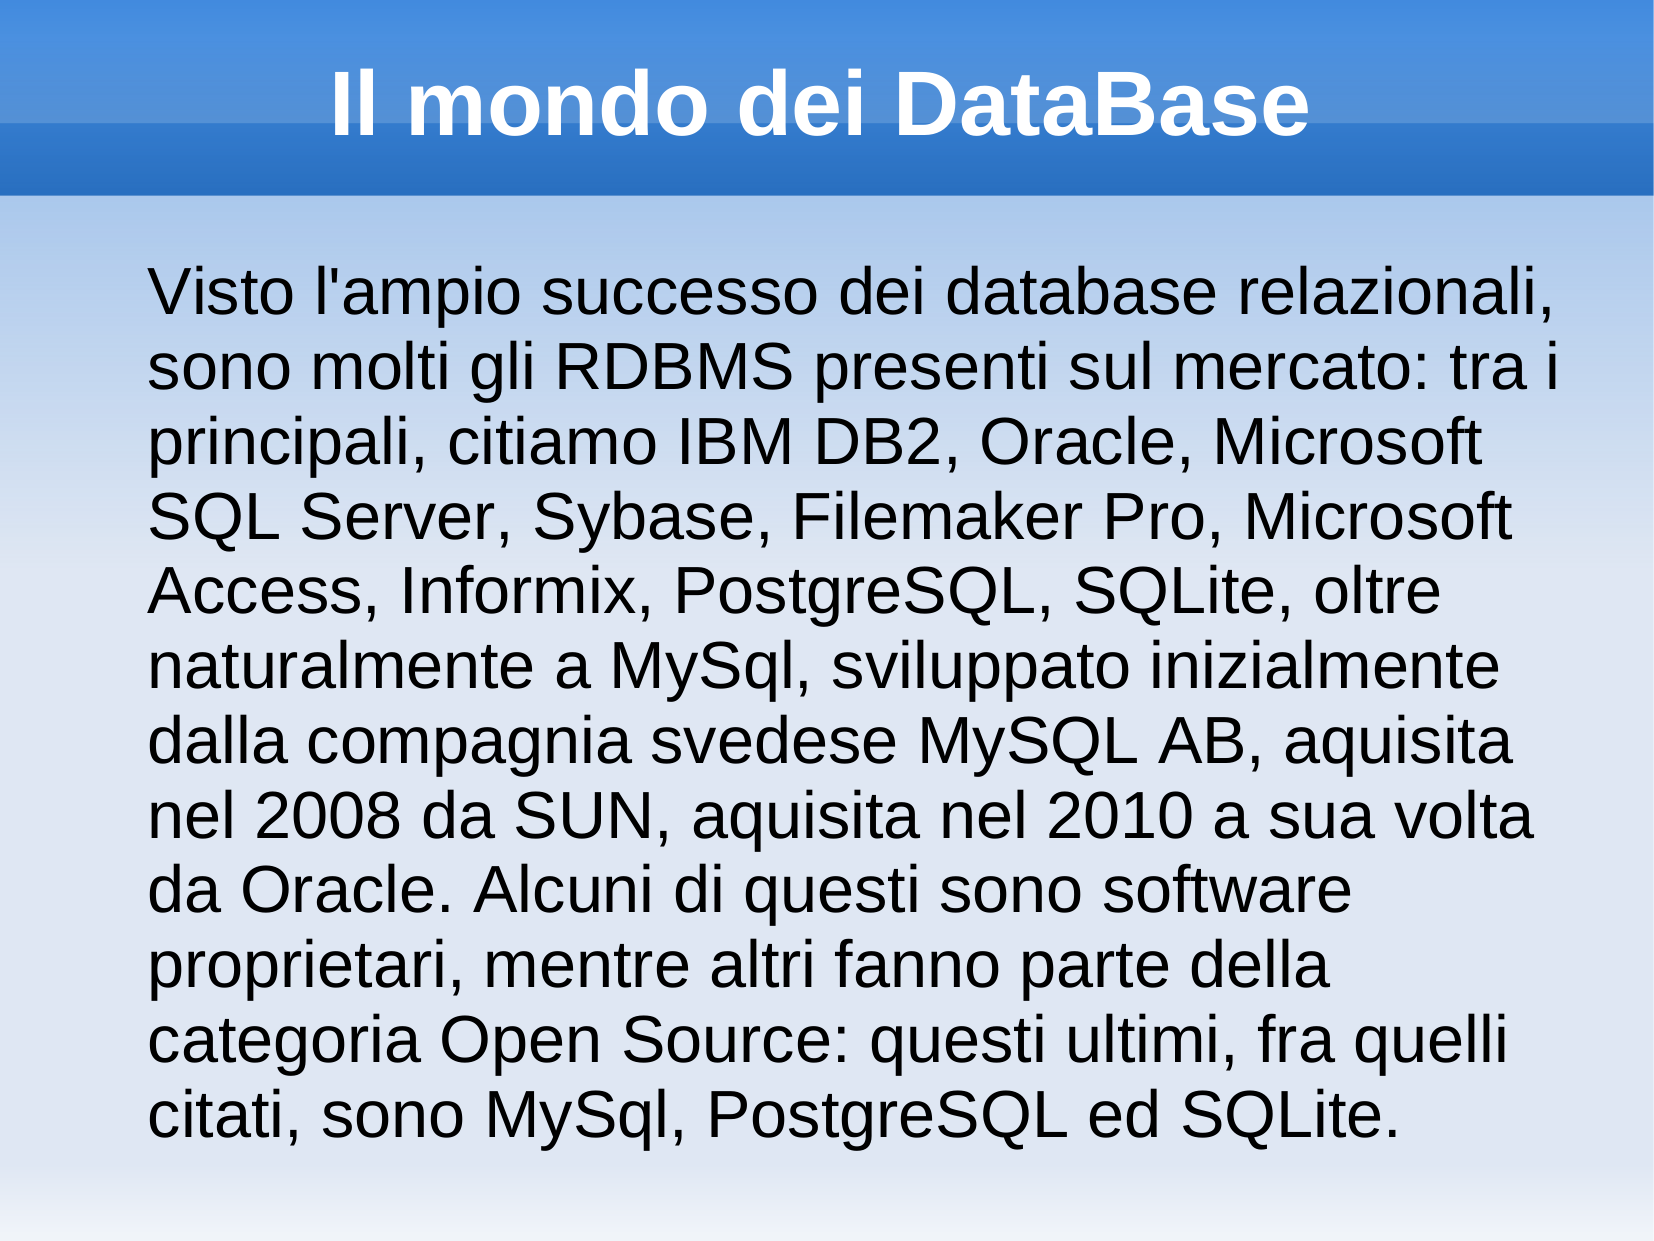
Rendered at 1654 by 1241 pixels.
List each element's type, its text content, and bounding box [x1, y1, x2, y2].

title Il mondo dei DataBase [76, 7, 1565, 200]
list Visto l'ampio successo dei database relazionali, sono molti gli RDBMS presenti sul mercato: tra i principali, citiamo IBM DB2, Oracle, Microsoft SQL Server, Sybase, Filemaker Pro, Microsoft Access, Informix, PostgreSQL, SQLite, oltre naturalmente a MySql, sviluppato inizialmente dalla compagnia svedese MySQL AB, aquisita nel 2008 da SUN, aquisita nel 2010 a sua volta da Oracle. Alcuni di questi sono software proprietari, mentre altri fanno parte della categoria Open Source: questi ultimi, fra quelli citati, sono MySql, PostgreSQL ed SQLite. [76, 254, 1565, 1152]
picture [0, 0, 1654, 1241]
